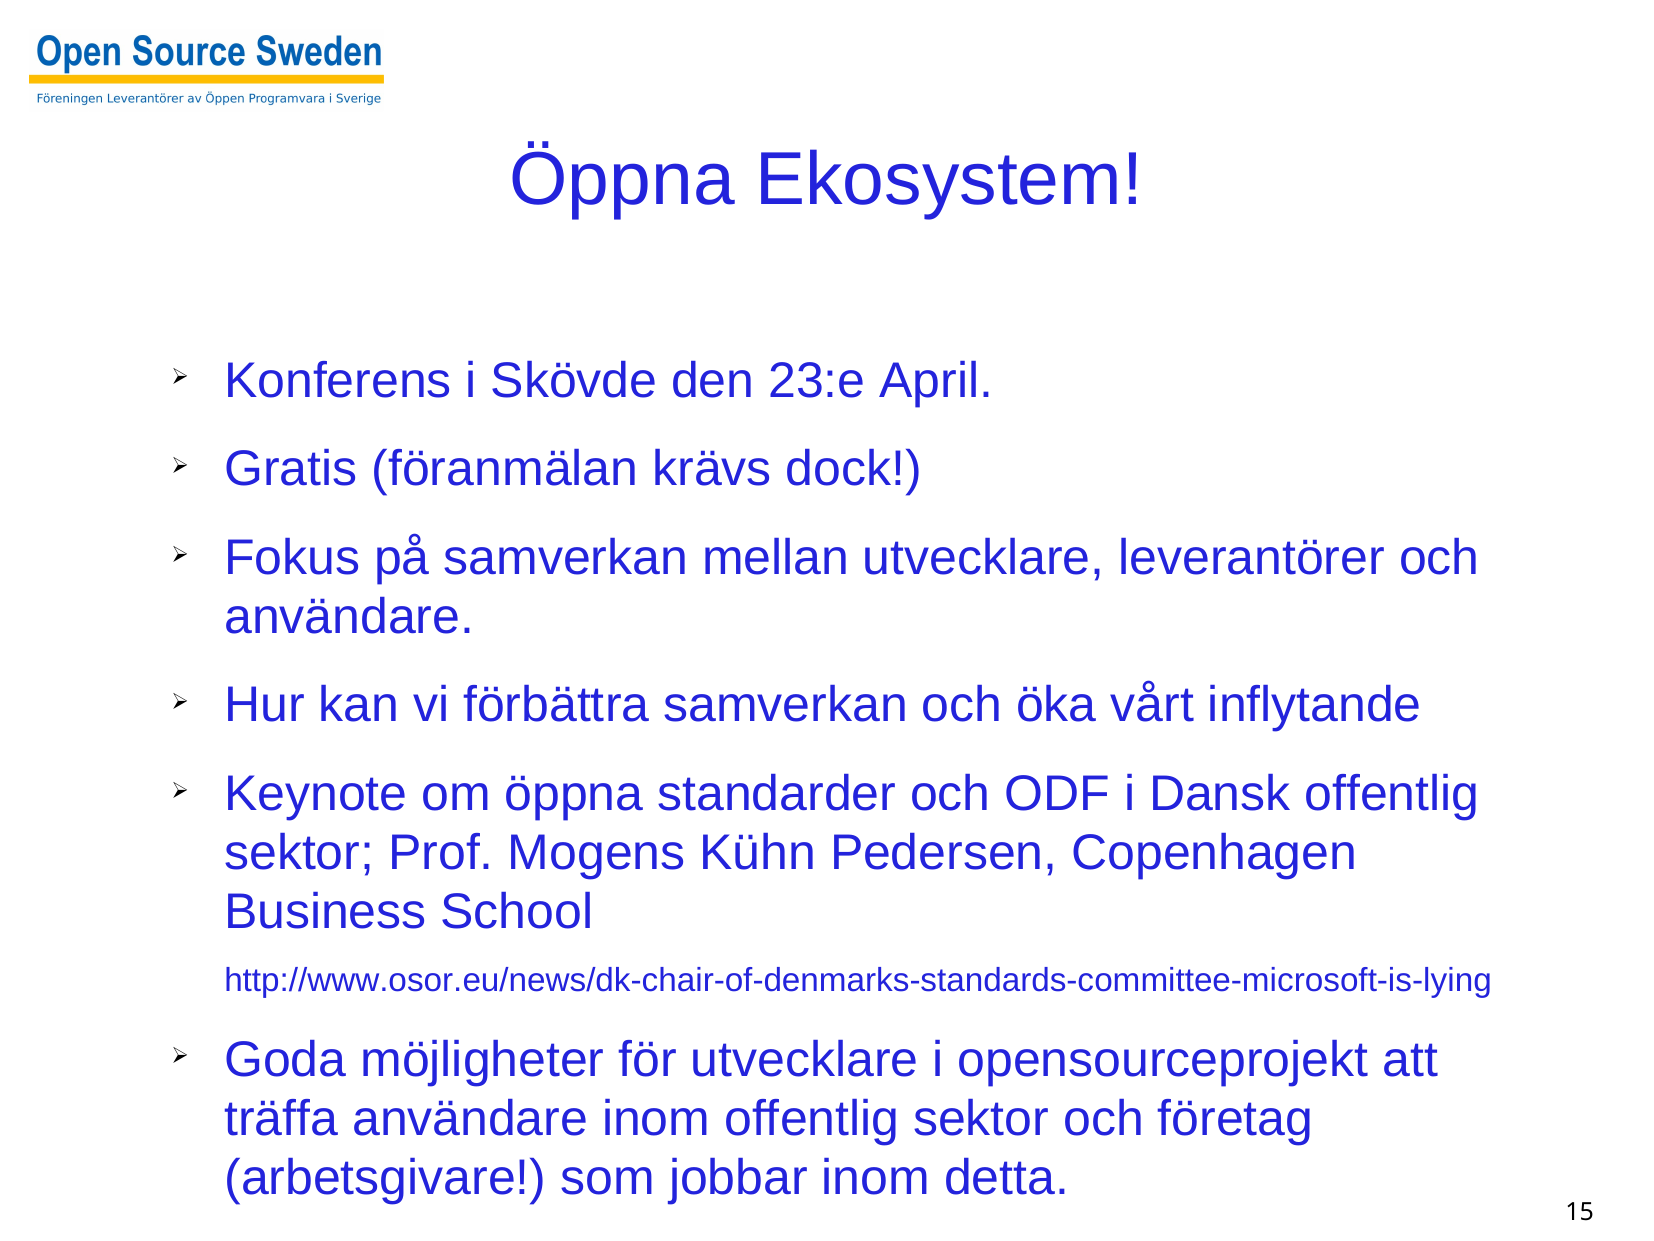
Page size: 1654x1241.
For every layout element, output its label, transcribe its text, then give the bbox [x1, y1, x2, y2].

list Konferens i Skövde den 23:e April. Gratis (föranmälan krävs dock!) Fokus på samverkan mellan utvecklare, leverantörer och användare. Hur kan vi förbättra samverkan och öka vårt inflytande Keynote om öppna standarder och ODF i Dansk offentlig sektor; Prof. Mogens Kühn Pedersen, Copenhagen Business School http://www.osor.eu/news/dk-chair-of-denmarks-standards-committee-microsoft-is-lying Goda möjligheter för utvecklare i opensourceprojekt att träffa användare inom offentlig sektor och företag (arbetsgivare!) som jobbar inom detta. [153, 259, 1565, 1205]
picture [29, 29, 384, 112]
title Öppna Ekosystem! [82, 114, 1571, 243]
